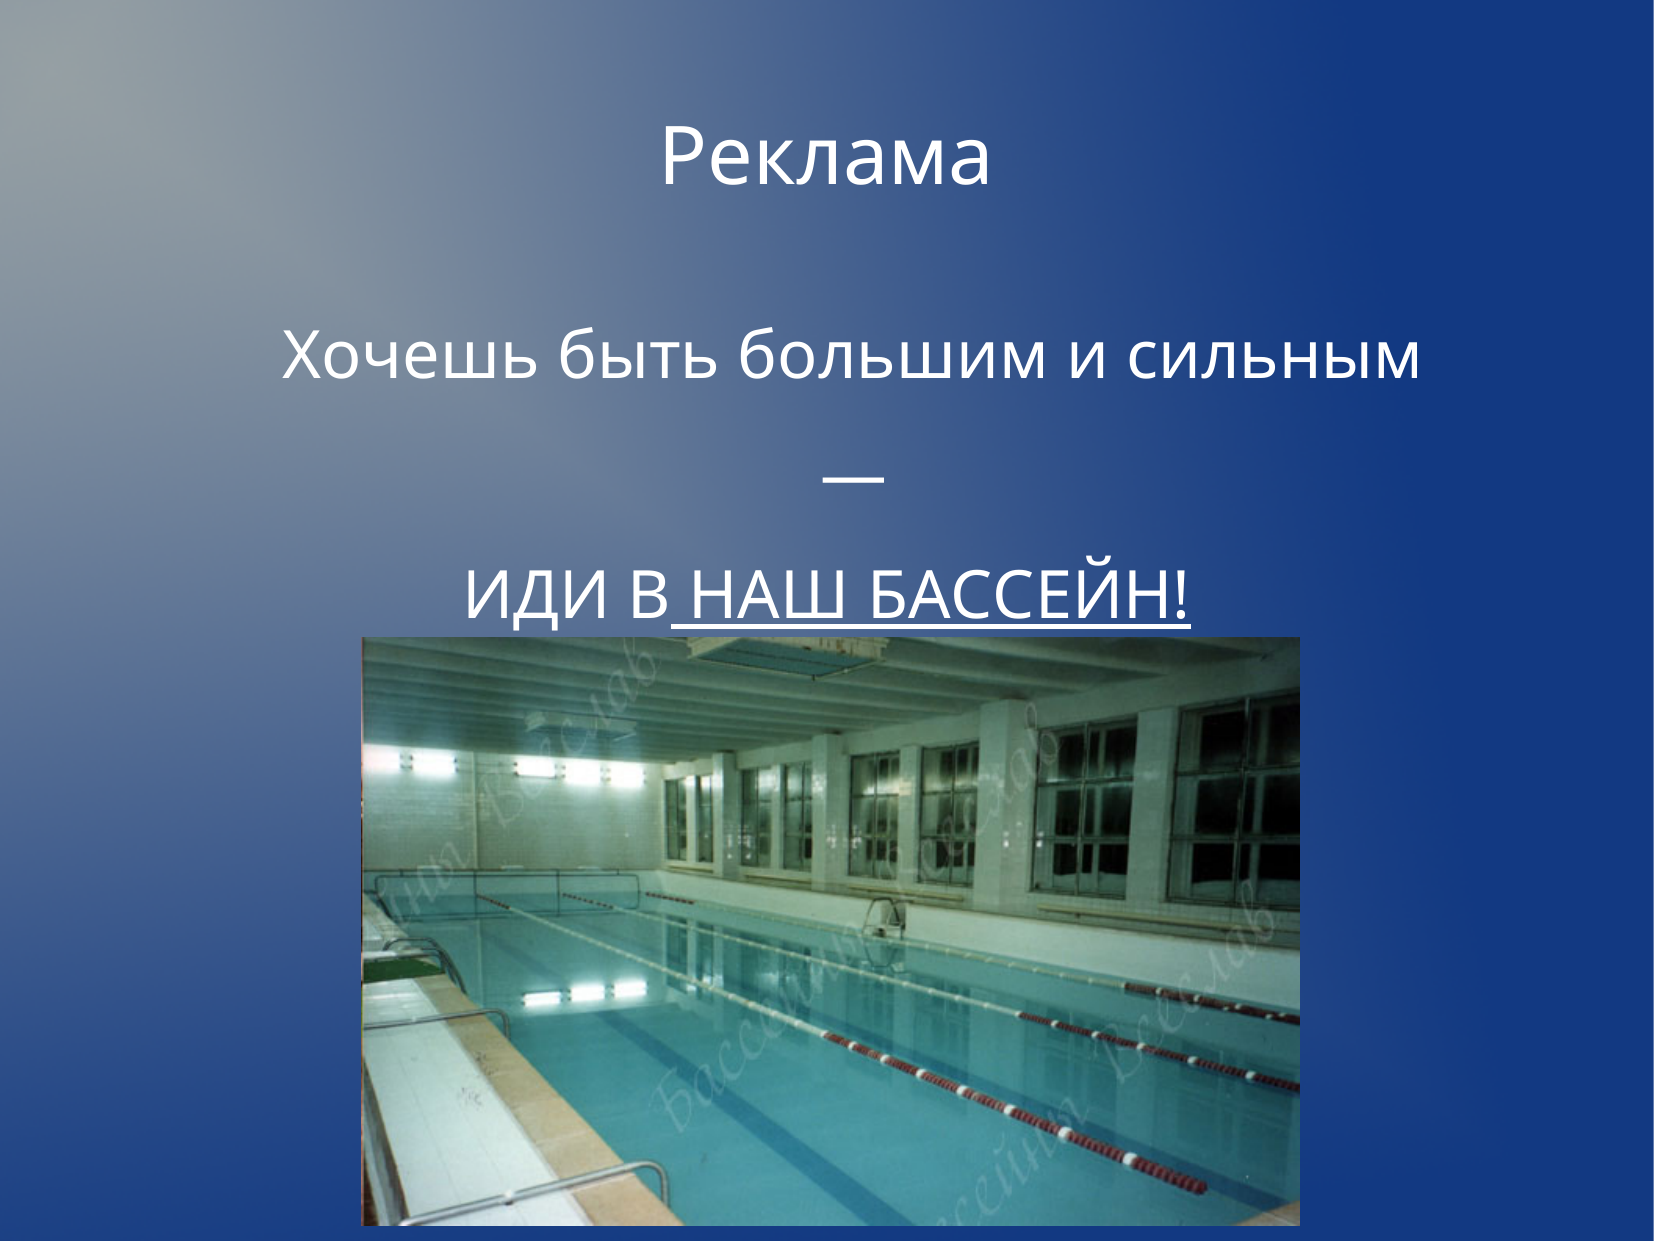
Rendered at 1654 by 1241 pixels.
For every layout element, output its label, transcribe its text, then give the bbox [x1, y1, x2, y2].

picture [0, 0, 1654, 1241]
list Хочешь быть большим и сильным — ИДИ В НАШ БАССЕЙН! [82, 307, 1571, 1111]
title Реклама [82, 49, 1571, 257]
